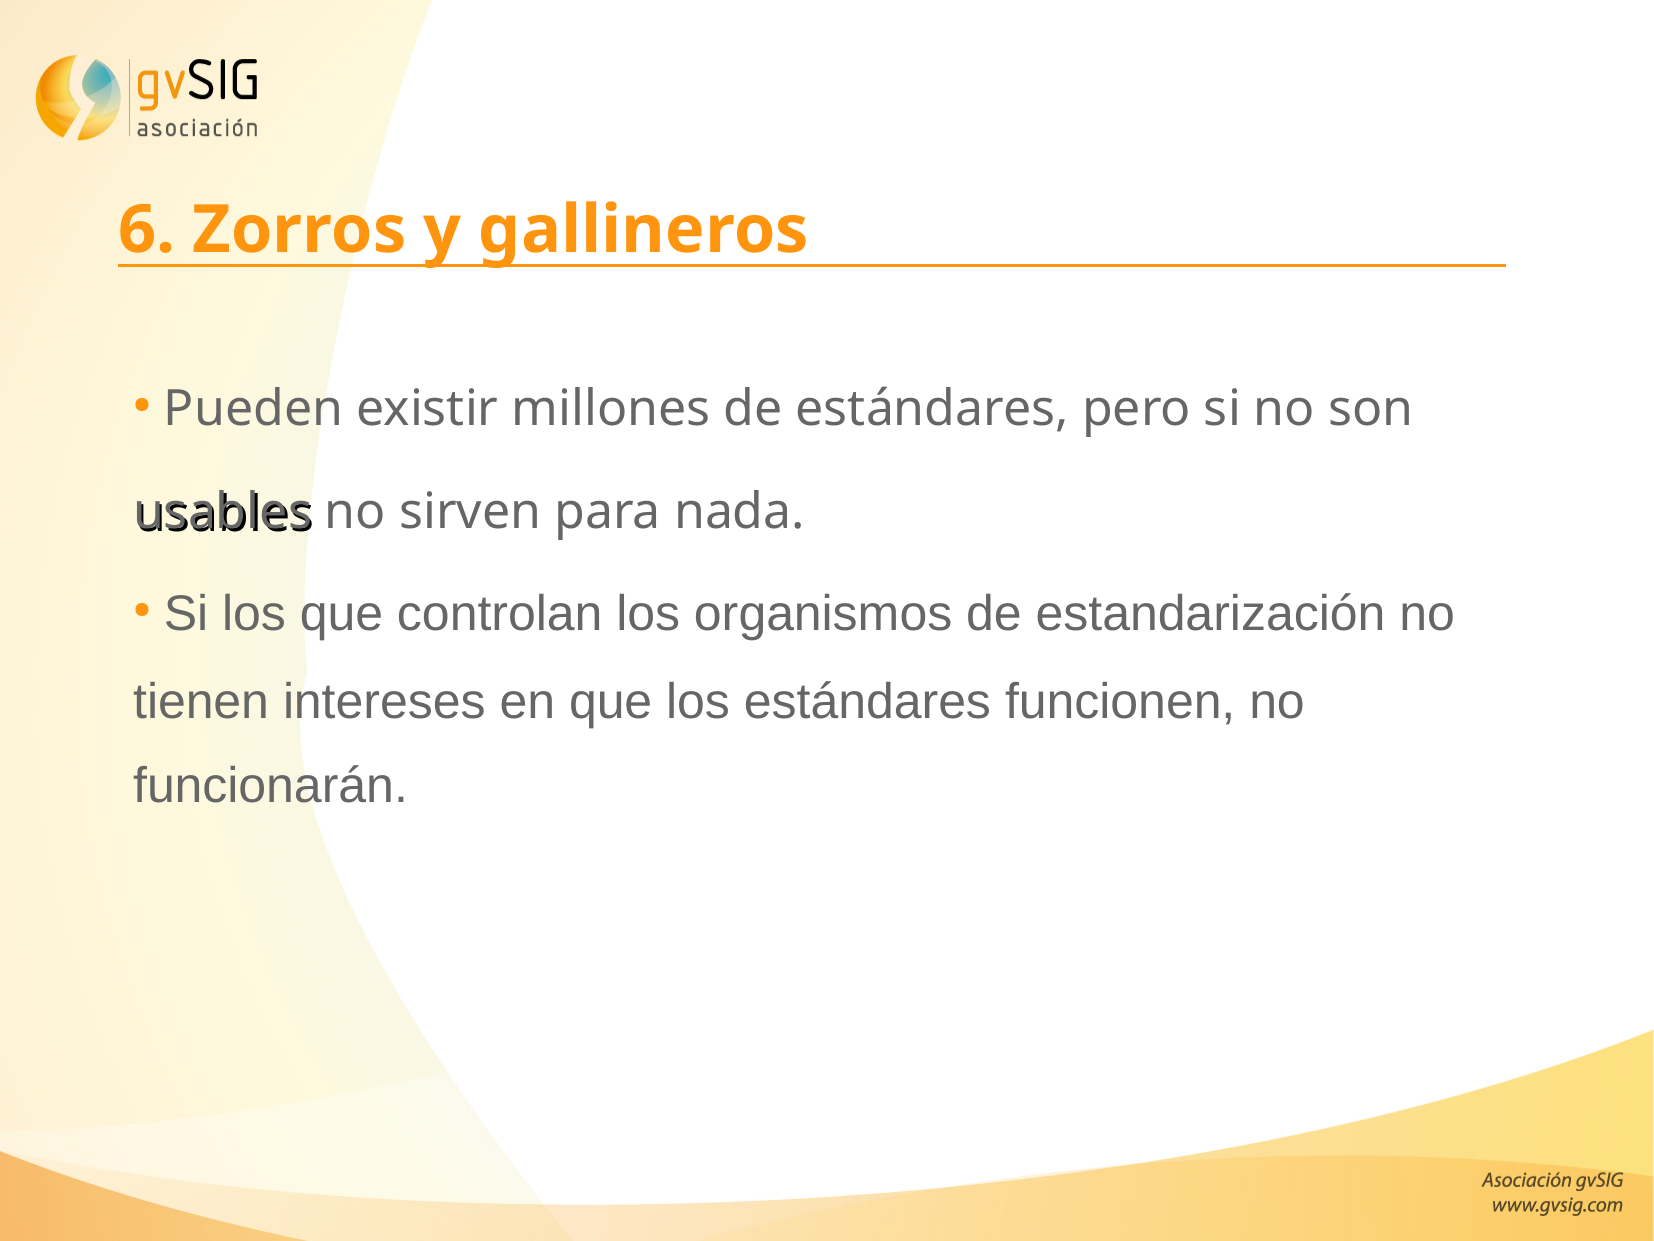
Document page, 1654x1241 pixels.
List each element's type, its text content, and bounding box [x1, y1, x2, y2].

text_box Pueden existir millones de estándares, pero si no son usables no sirven para nada. Si los que controlan los organismos de estandarización no tienen intereses en que los estándares funcionen, no funcionarán. [118, 330, 1477, 746]
title 6. Zorros y gallineros [118, 177, 1607, 276]
picture [0, 0, 1654, 1241]
